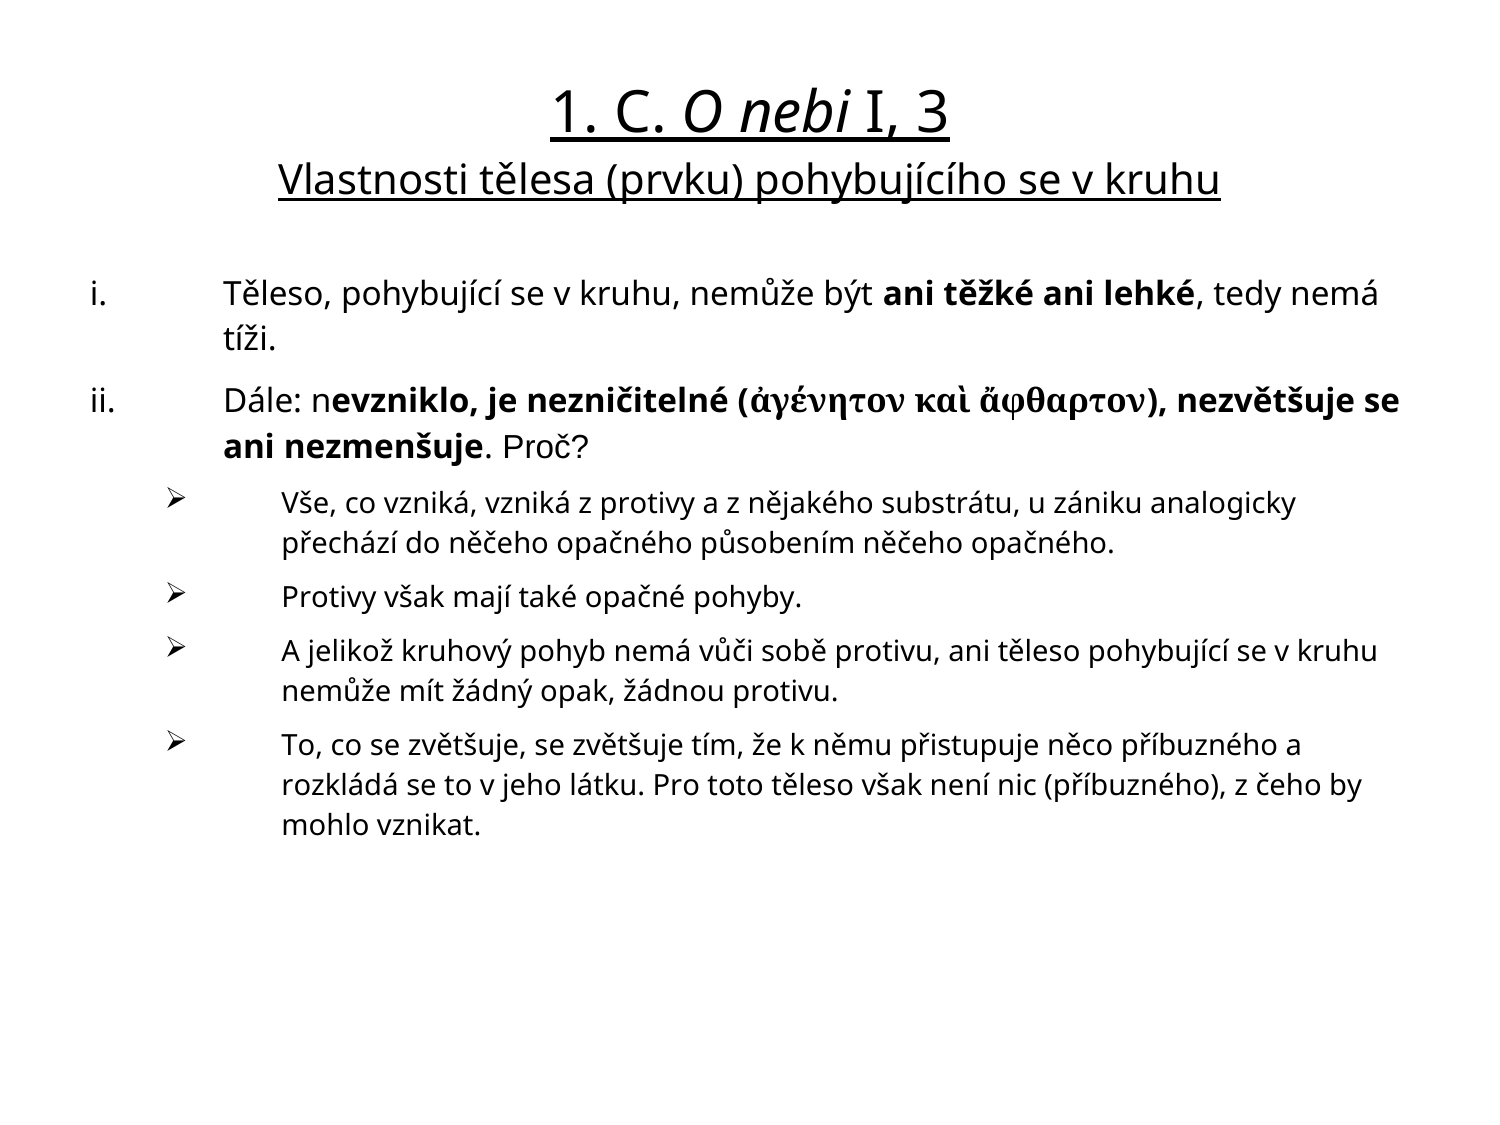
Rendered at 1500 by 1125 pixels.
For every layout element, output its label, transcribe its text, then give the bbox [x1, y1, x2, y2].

list Těleso, pohybující se v kruhu, nemůže být ani těžké ani lehké, tedy nemá tíži. Dále: nevzniklo, je nezničitelné (ἀγένητον καὶ ἄφθαρτον), nezvětšuje se ani nezmenšuje. Proč? Vše, co vzniká, vzniká z protivy a z nějakého substrátu, u zániku analogicky přechází do něčeho opačného působením něčeho opačného. Protivy však mají také opačné pohyby. A jelikož kruhový pohyb nemá vůči sobě protivu, ani těleso pohybující se v kruhu nemůže mít žádný opak, žádnou protivu. To, co se zvětšuje, se zvětšuje tím, že k němu přistupuje něco příbuzného a rozkládá se to v jeho látku. Pro toto těleso však není nic (příbuzného), z čeho by mohlo vznikat. [75, 262, 1426, 1006]
title 1. C. O nebi I, 3 Vlastnosti tělesa (prvku) pohybujícího se v kruhu [75, 45, 1426, 233]
